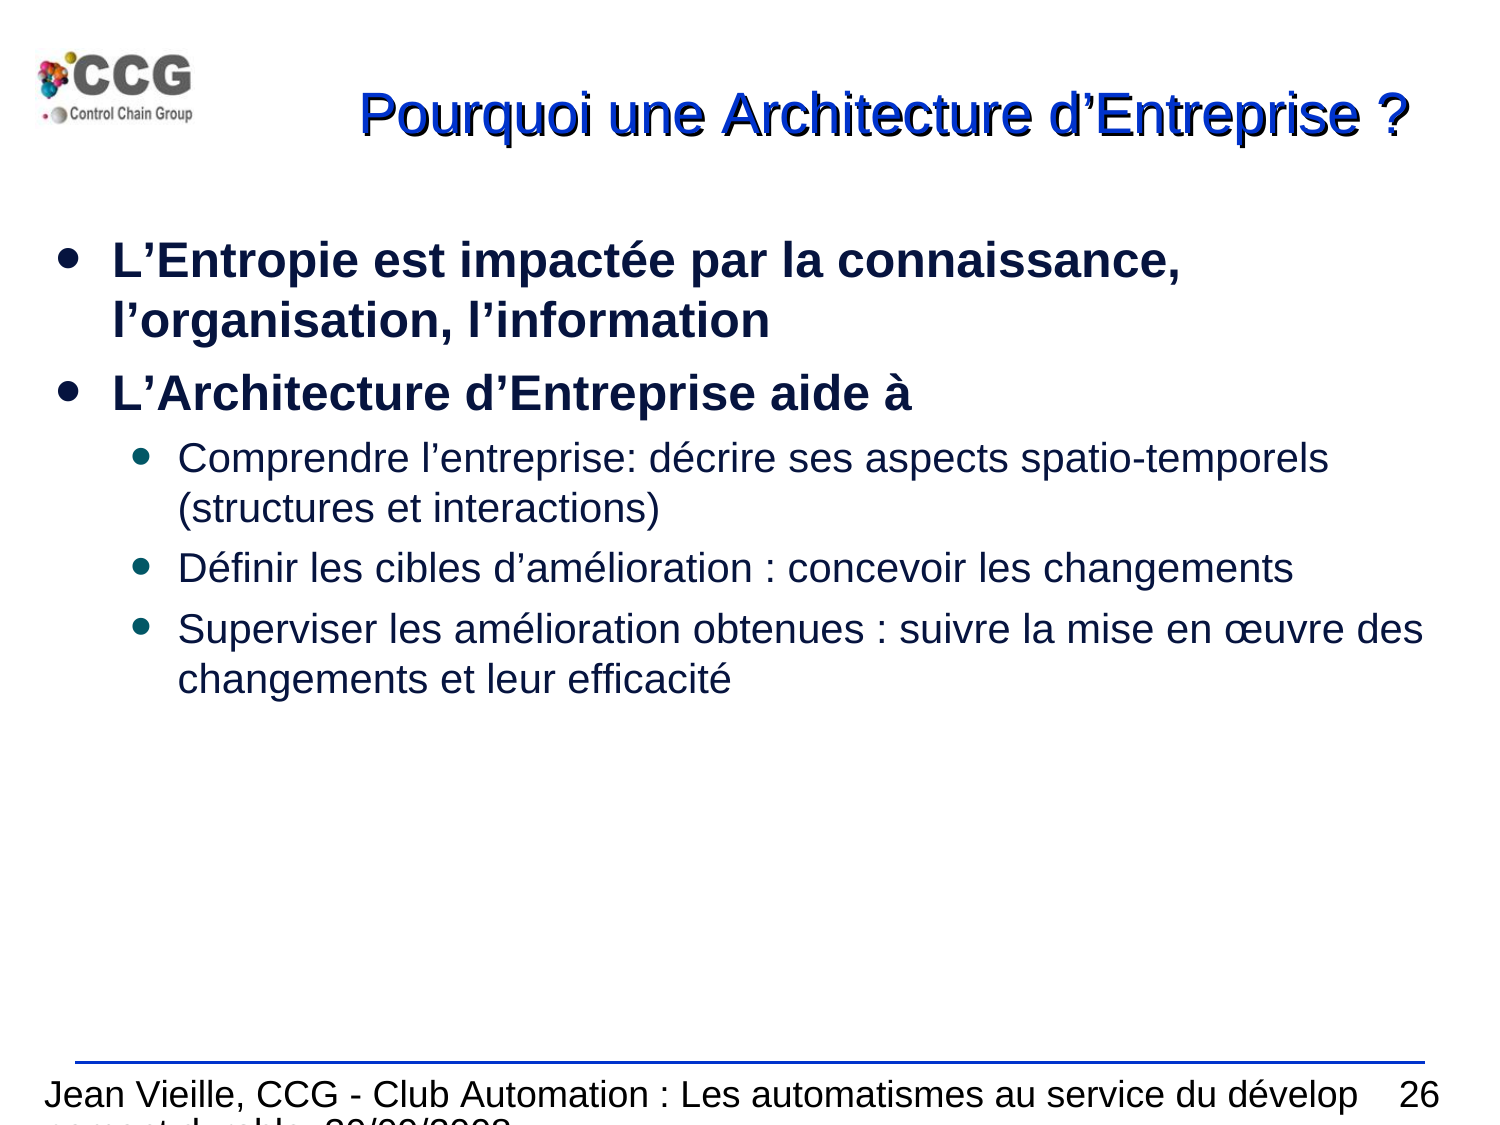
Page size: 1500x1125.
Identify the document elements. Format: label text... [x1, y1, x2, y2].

list L’Entropie est impactée par la connaissance, l’organisation, l’information L’Architecture d’Entreprise aide à Comprendre l’entreprise: décrire ses aspects spatio-temporels (structures et interactions) Définir les cibles d’amélioration : concevoir les changements Superviser les amélioration obtenues : suivre la mise en œuvre des changements et leur efficacité [41, 220, 1459, 1041]
title Pourquoi une Architecture d’Entreprise ? [236, 45, 1426, 176]
picture [35, 48, 195, 129]
